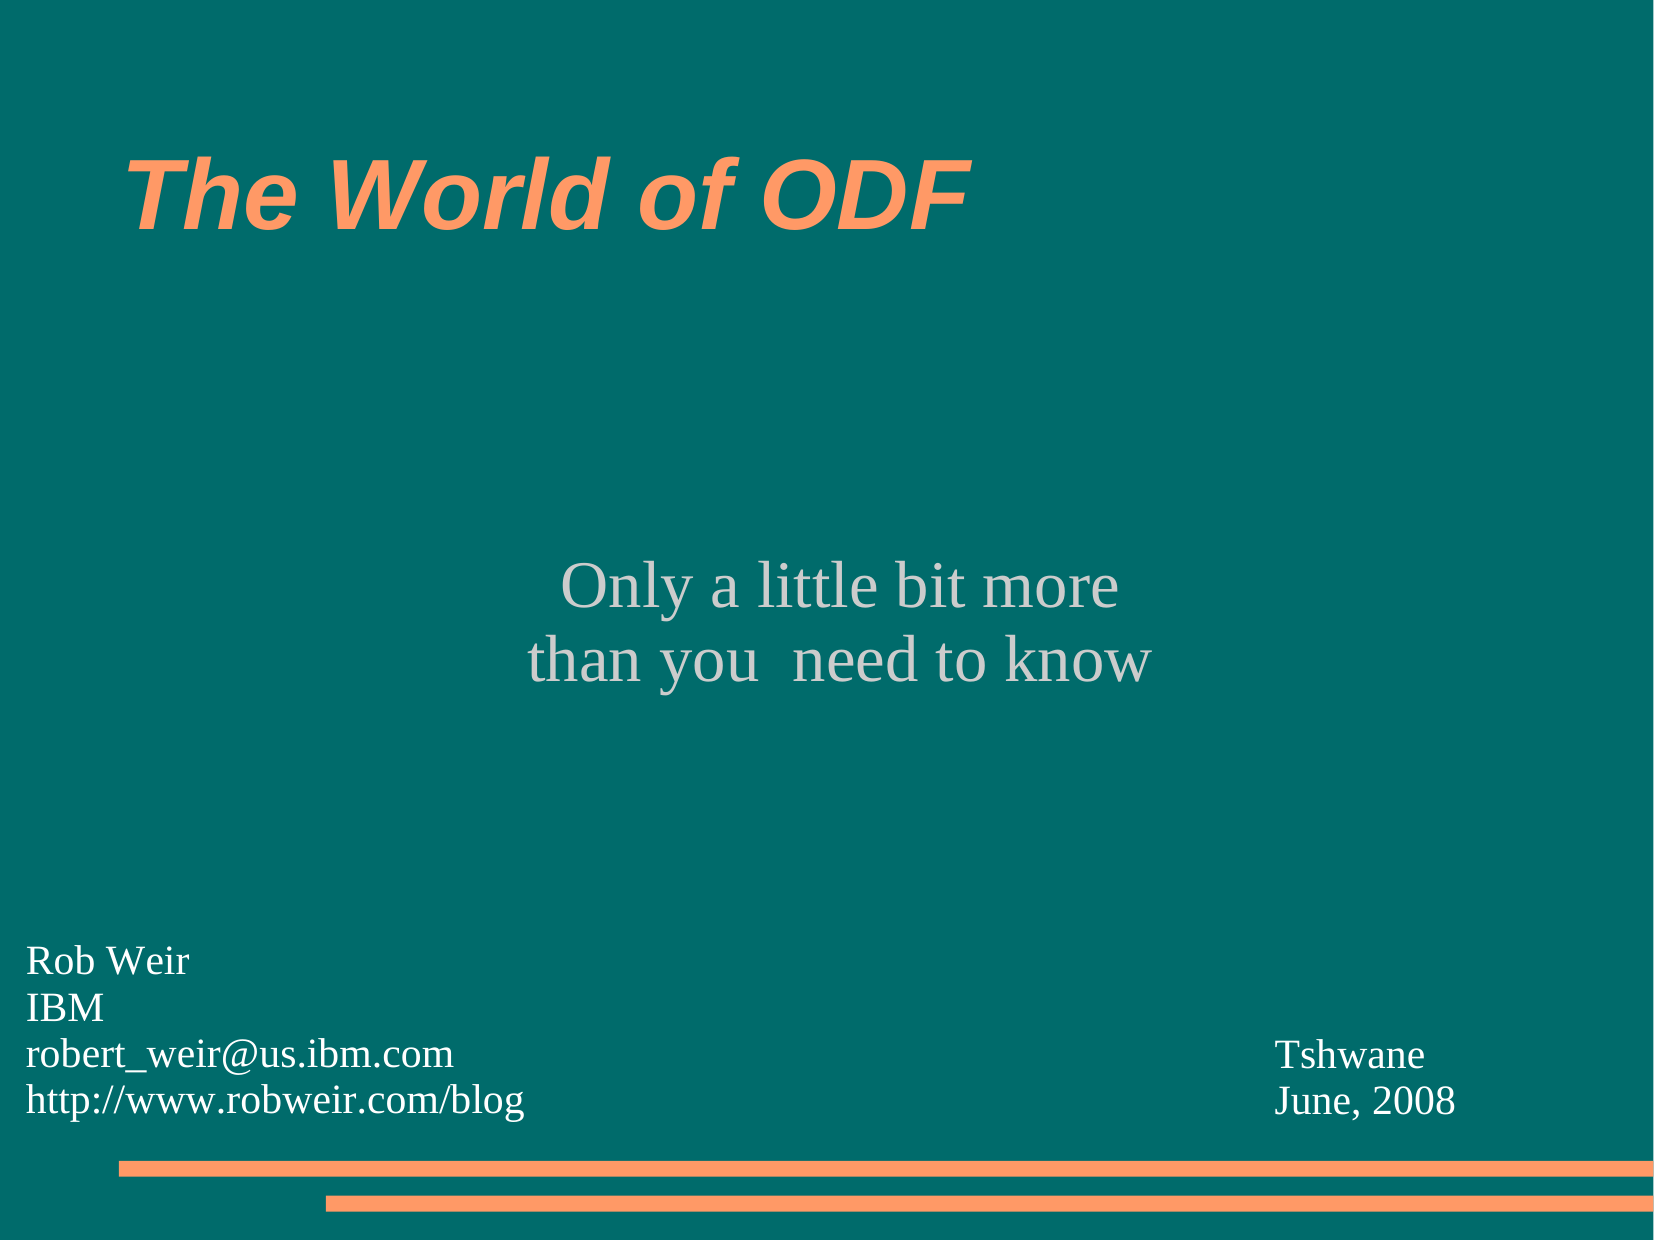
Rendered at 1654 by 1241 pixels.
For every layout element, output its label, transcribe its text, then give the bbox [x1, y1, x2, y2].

subtitle Only a little bit more than you need to know [125, 268, 1538, 1051]
text_box Rob Weir IBM robert_weir@us.ibm.com http://www.robweir.com/blog [25, 937, 526, 1126]
text_box Tshwane June, 2008 [1274, 1030, 1457, 1126]
title The World of ODF [121, 91, 1534, 299]
